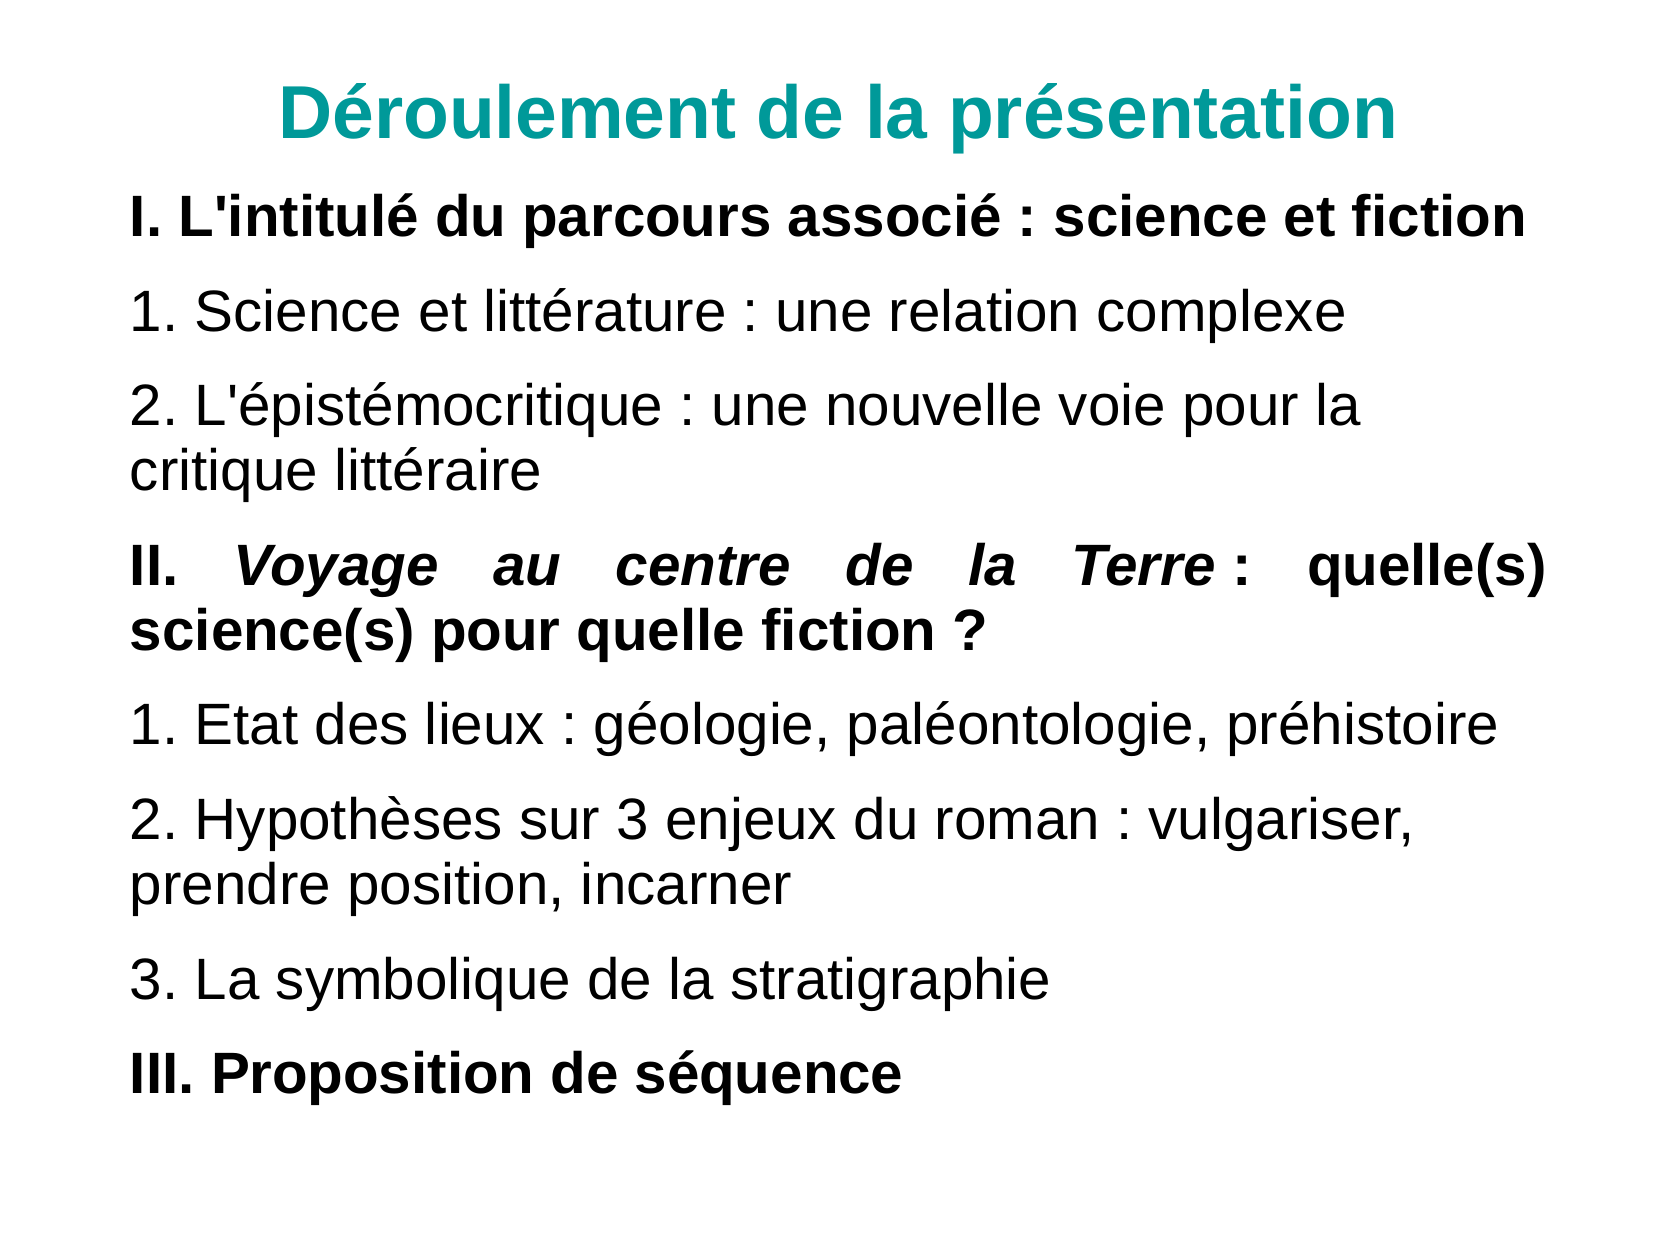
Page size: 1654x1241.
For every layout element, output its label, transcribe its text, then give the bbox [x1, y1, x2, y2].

list Déroulement de la présentation I. L'intitulé du parcours associé : science et fiction 1. Science et littérature : une relation complexe 2. L'épistémocritique : une nouvelle voie pour la critique littéraire II. Voyage au centre de la Terre : quelle(s) science(s) pour quelle fiction ? 1. Etat des lieux : géologie, paléontologie, préhistoire 2. Hypothèses sur 3 enjeux du roman : vulgariser, prendre position, incarner 3. La symbolique de la stratigraphie III. Proposition de séquence [59, 70, 1548, 1111]
